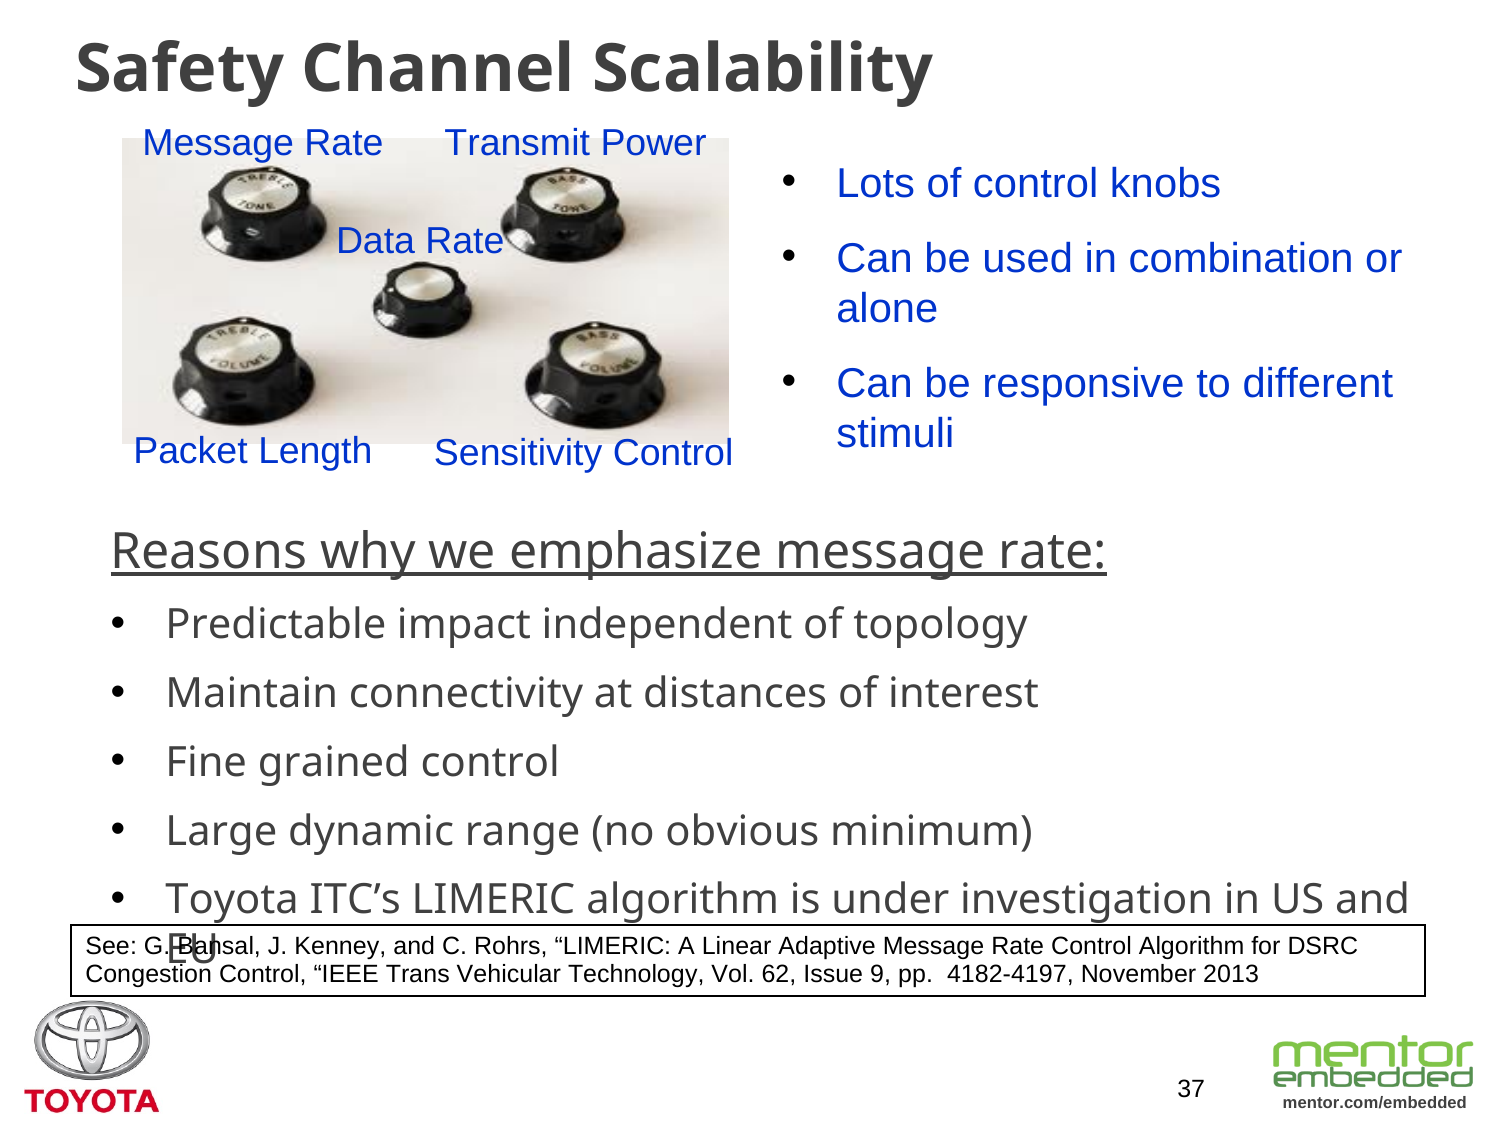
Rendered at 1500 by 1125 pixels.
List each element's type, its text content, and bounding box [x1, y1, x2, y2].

text_box Safety Channel Scalability [0, 0, 1500, 113]
text_box See: G. Bansal, J. Kenney, and C. Rohrs, “LIMERIC: A Linear Adaptive Message Rate Control Algorithm for DSRC Congestion Control, “IEEE Trans Vehicular Technology, Vol. 62, Issue 9, pp. 4182-4197, November 2013 [70, 924, 1425, 997]
text_box Message Rate [125, 113, 428, 172]
picture [122, 138, 729, 424]
picture [1268, 1030, 1476, 1092]
picture [24, 998, 163, 1114]
text_box Data Rate [319, 211, 629, 270]
text_box Transmit Power [428, 113, 831, 172]
text_box Sensitivity Control [417, 424, 766, 482]
text_box Packet Length [117, 422, 497, 480]
text_box Lots of control knobs Can be used in combination or alone Can be responsive to different stimuli [766, 147, 1461, 526]
text_box Reasons why we emphasize message rate: Predictable impact independent of topology Maintain connectivity at distances of interest Fine grained control Large dynamic range (no obvious minimum) Toyota ITC’s LIMERIC algorithm is under investigation in US and EU [34, 510, 1500, 951]
